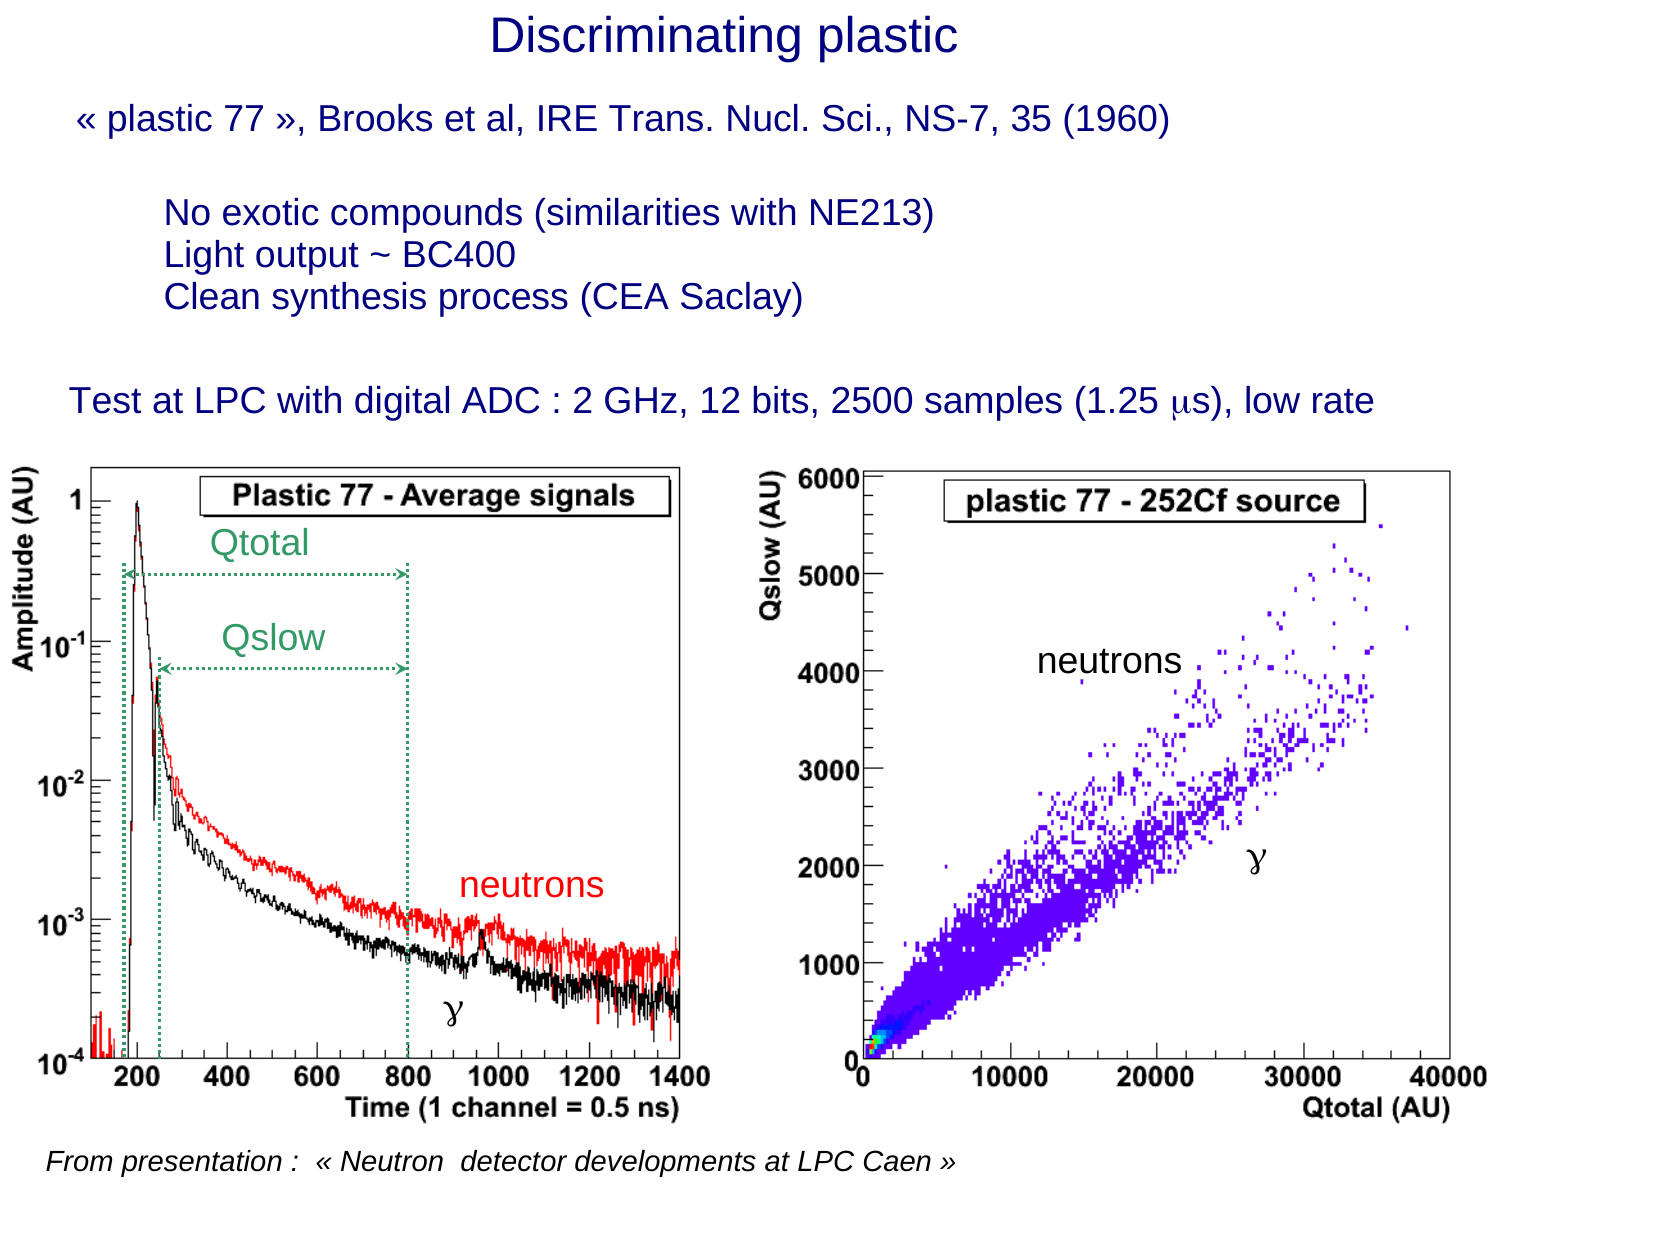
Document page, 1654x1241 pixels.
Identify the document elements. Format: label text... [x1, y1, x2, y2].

text_box Qtotal [194, 514, 325, 572]
text_box neutrons [1022, 632, 1198, 690]
text_box  [428, 974, 480, 1036]
text_box Discriminating plastic [474, 0, 974, 72]
text_box Qslow [206, 609, 341, 667]
text_box « plastic 77 », Brooks et al, IRE Trans. Nucl. Sci., NS-7, 35 (1960) [61, 90, 1187, 148]
picture [5, 455, 715, 1125]
text_box Test at LPC with digital ADC : 2 GHz, 12 bits, 2500 samples (1.25 s), low rate [54, 372, 1390, 430]
picture [750, 458, 1495, 1125]
text_box From presentation : « Neutron detector developments at LPC Caen » [30, 1138, 1633, 1210]
text_box No exotic compounds (similarities with NE213) Light output ~ BC400 Clean synthesis process (CEA Saclay) [125, 184, 950, 326]
text_box neutrons [444, 856, 620, 914]
text_box  [1231, 822, 1283, 883]
